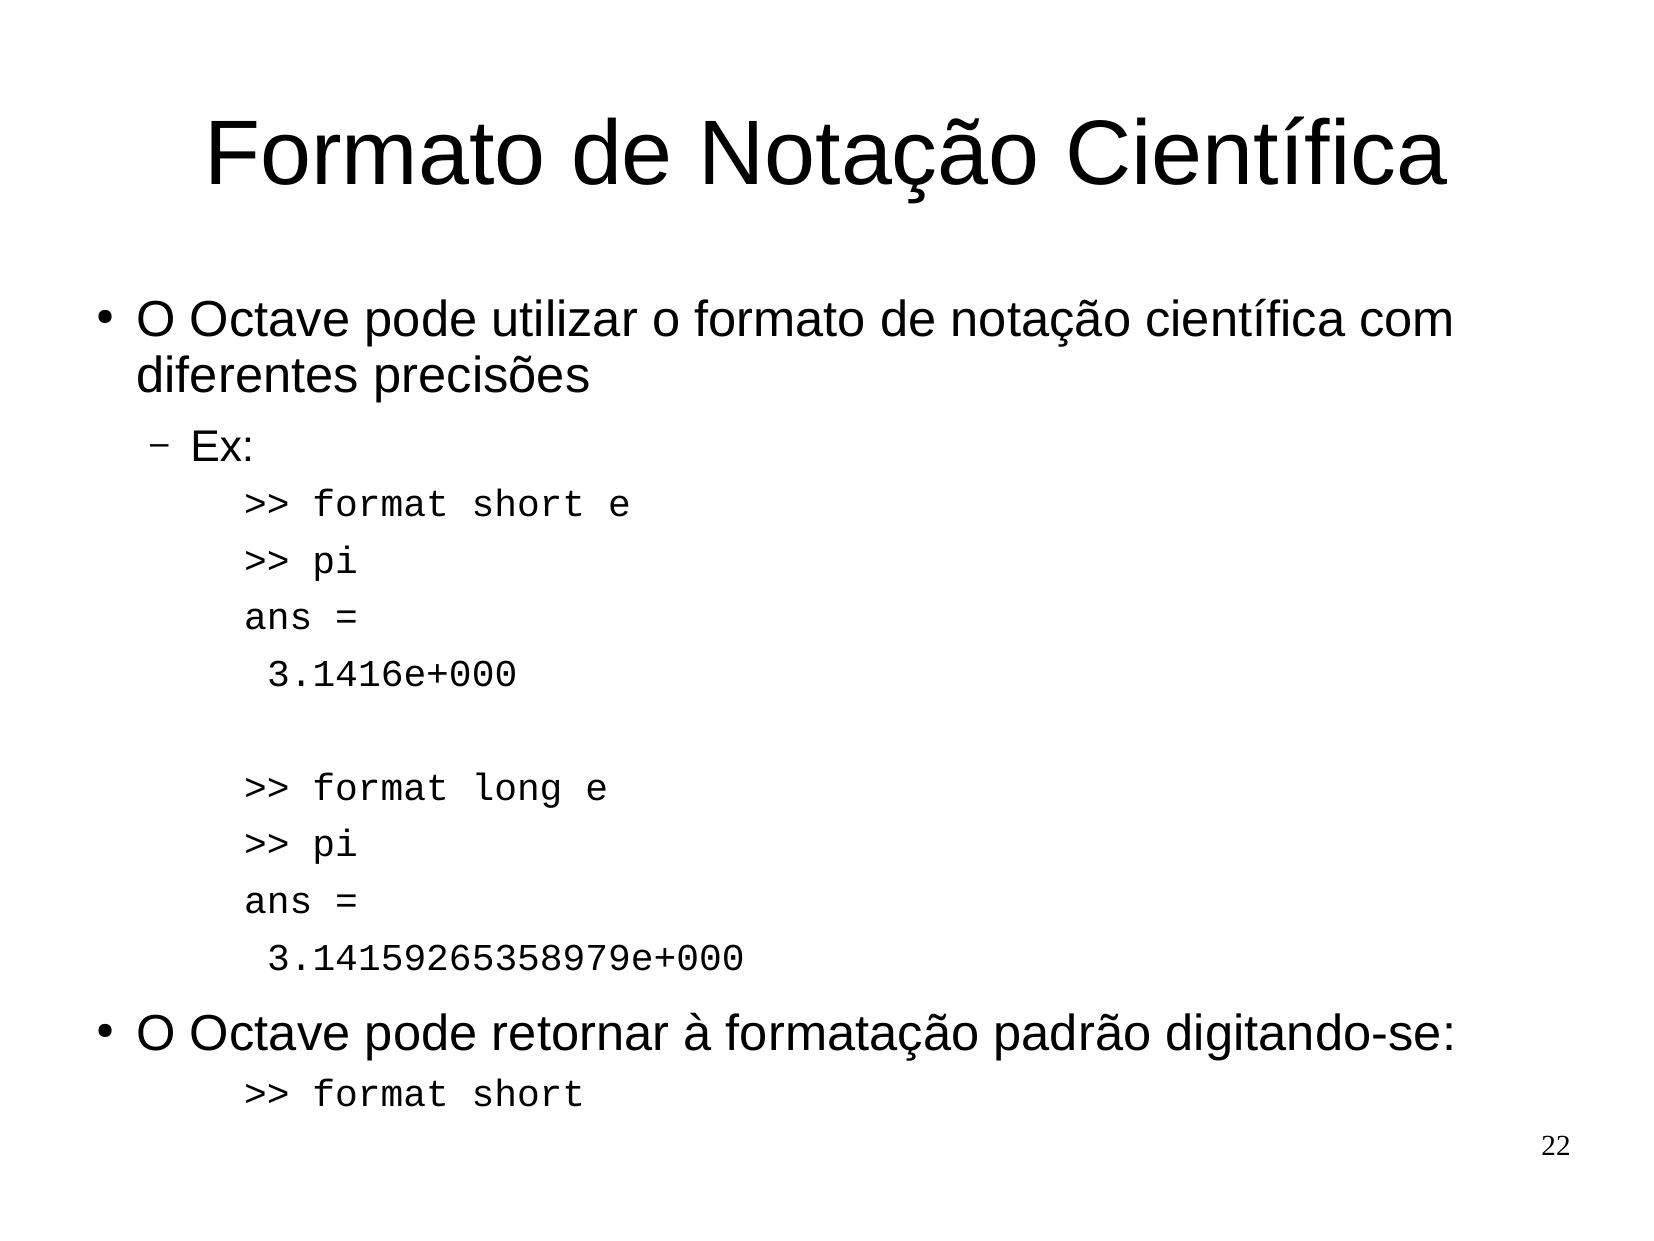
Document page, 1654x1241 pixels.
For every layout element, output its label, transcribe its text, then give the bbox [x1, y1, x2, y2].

list O Octave pode utilizar o formato de notação científica com diferentes precisões Ex: >> format short e >> pi ans = 3.1416e+000 >> format long e >> pi ans = 3.14159265358979e+000 O Octave pode retornar à formatação padrão digitando-se: >> format short [82, 290, 1571, 1123]
title Formato de Notação Científica [82, 49, 1571, 257]
